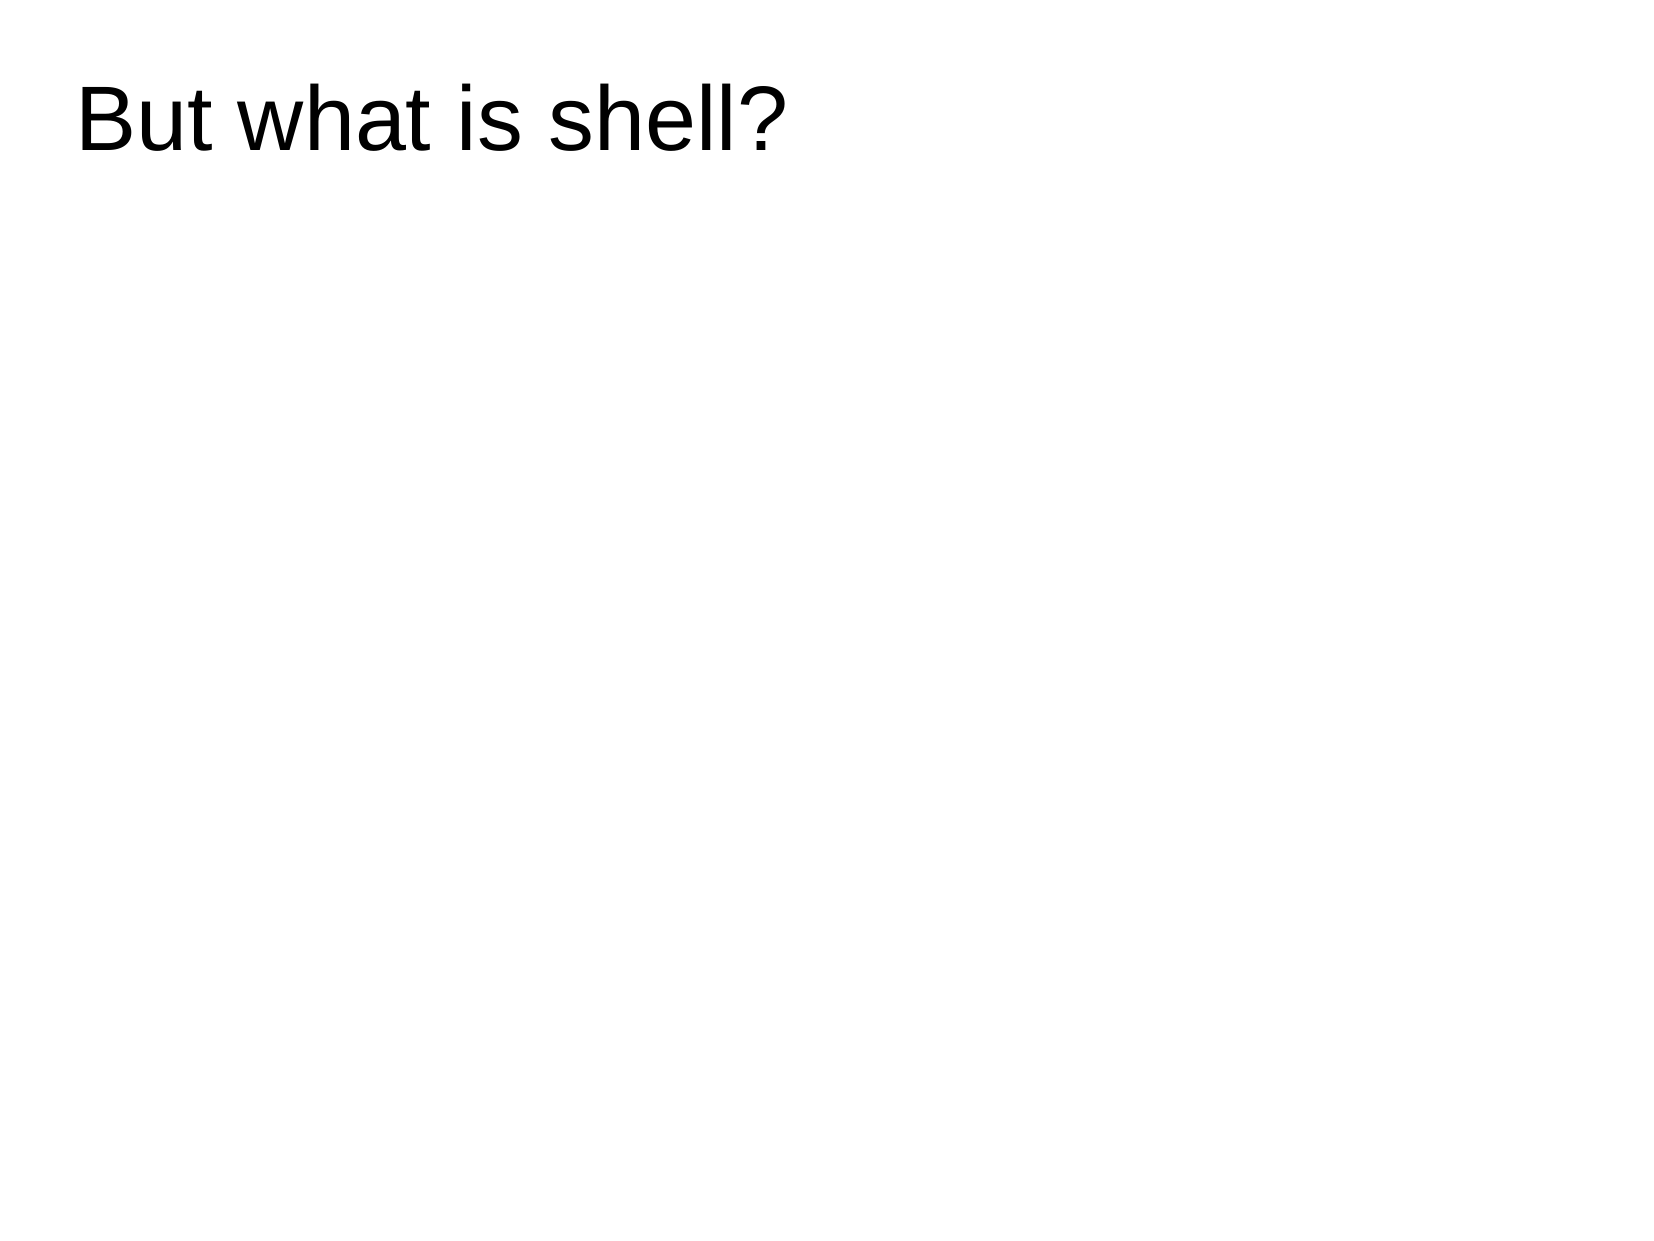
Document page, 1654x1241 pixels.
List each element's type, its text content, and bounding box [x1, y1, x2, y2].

title But what is shell? [75, 49, 1201, 188]
